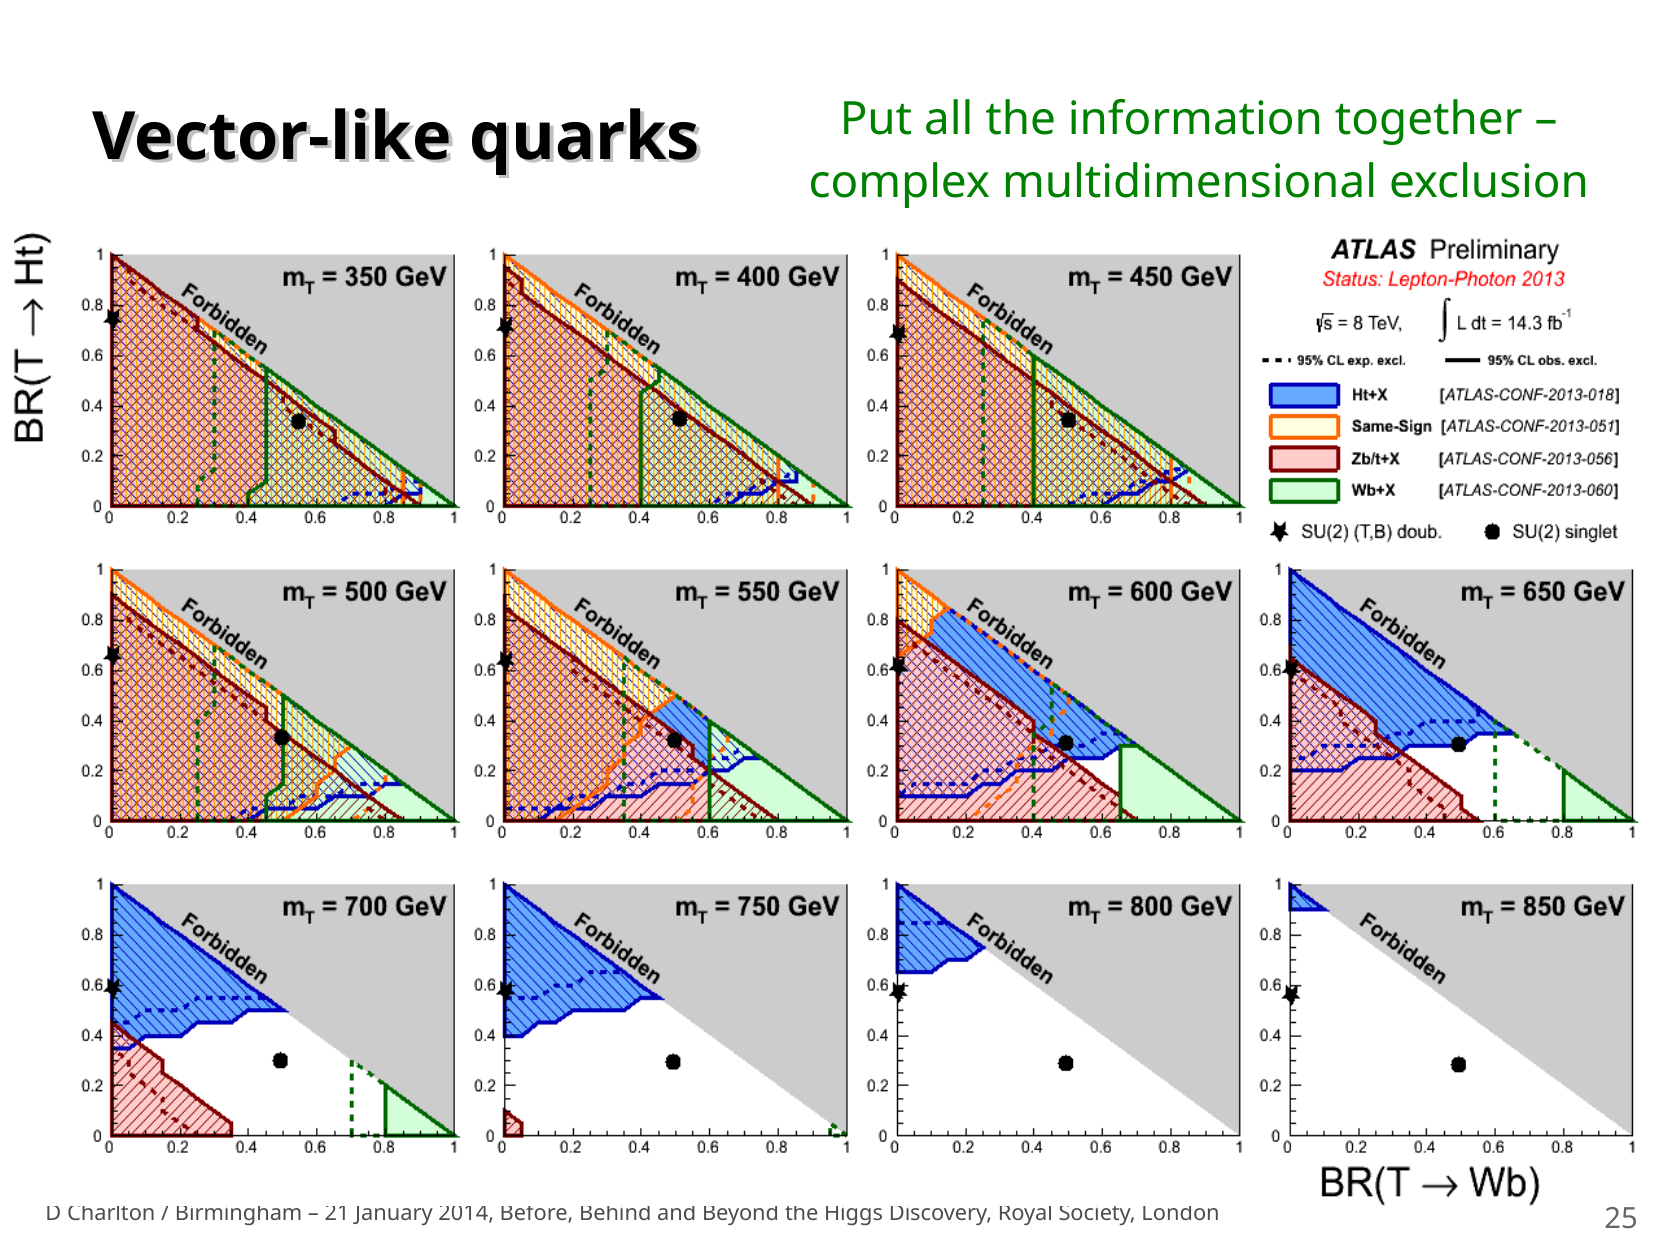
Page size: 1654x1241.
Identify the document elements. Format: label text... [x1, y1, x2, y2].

text_box Put all the information together – complex multidimensional exclusion [760, 78, 1638, 200]
picture [0, 222, 1654, 1206]
text_box Vector-like quarks [78, 80, 760, 174]
